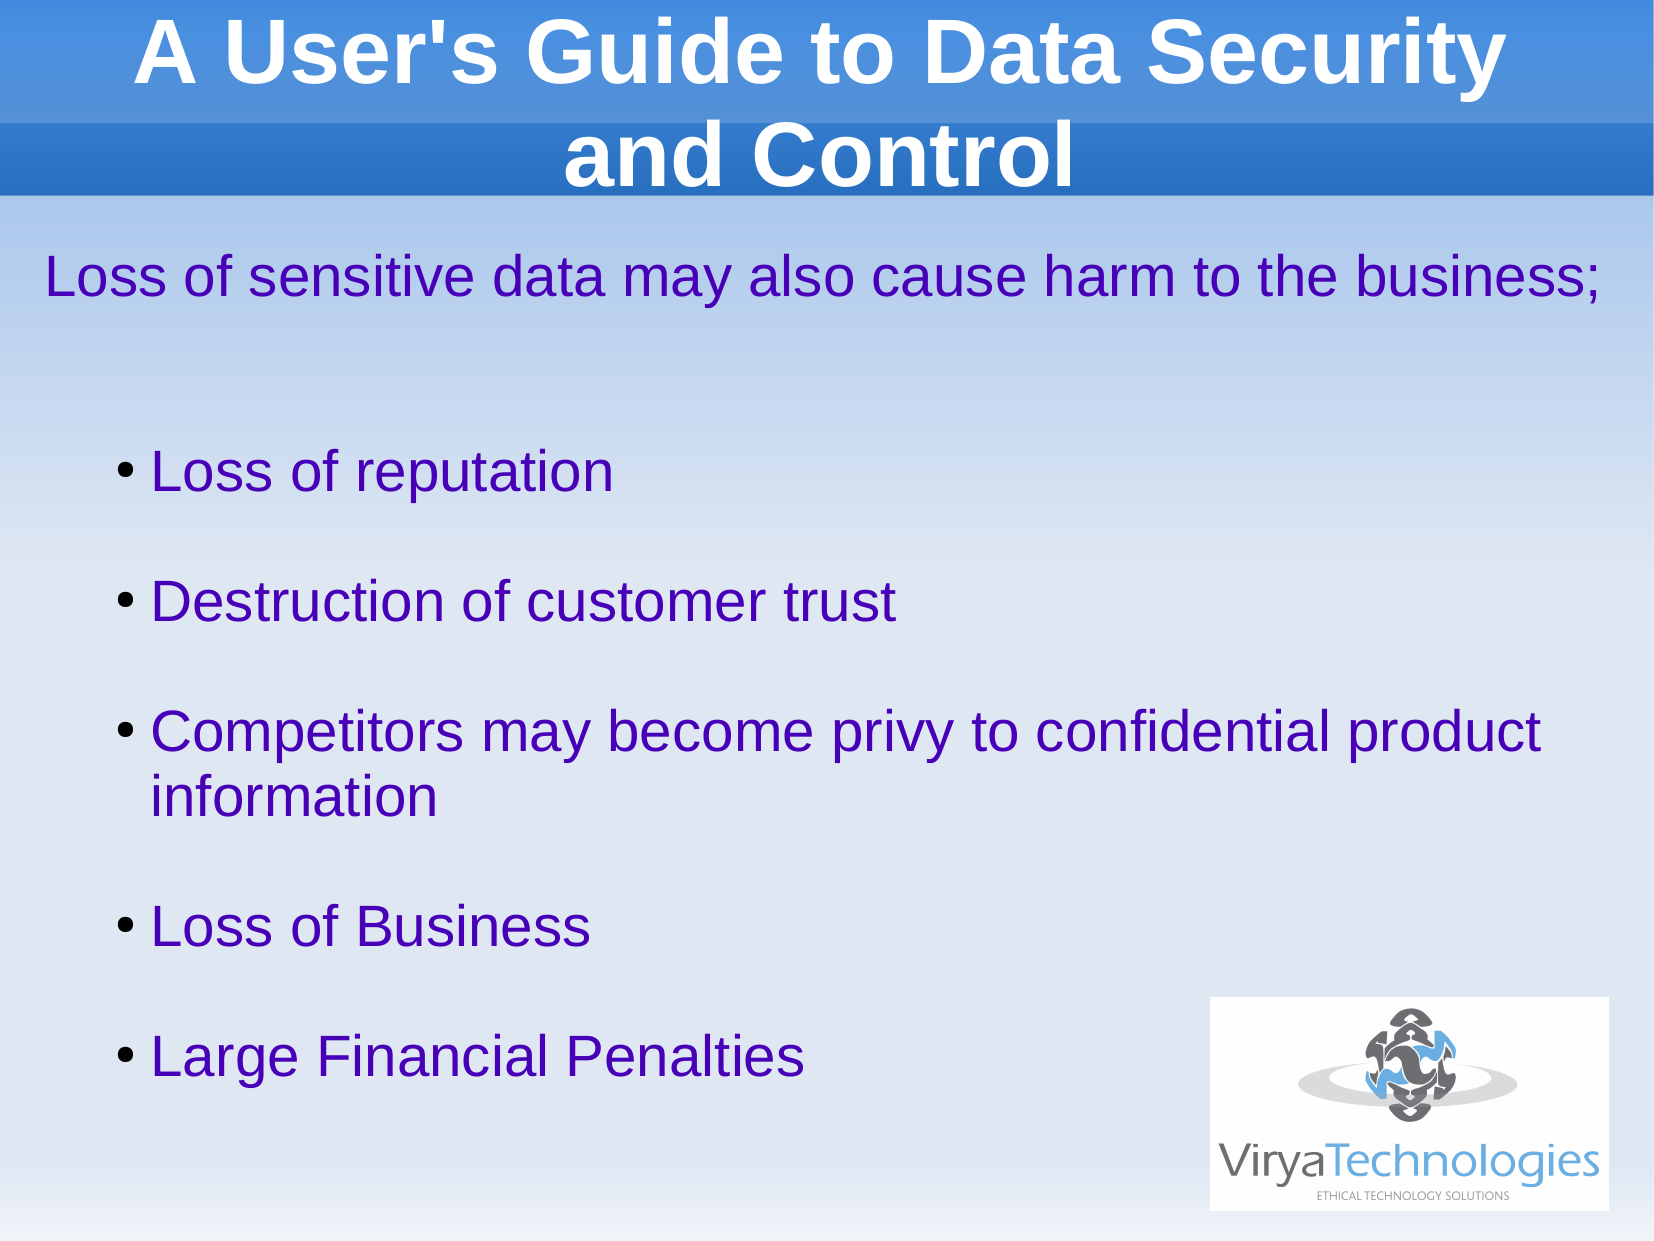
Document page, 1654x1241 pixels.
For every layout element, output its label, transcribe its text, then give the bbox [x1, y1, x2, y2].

title A User's Guide to Data Security and Control [76, 0, 1565, 208]
text_box Loss of sensitive data may also cause harm to the business; Loss of reputation Destruction of customer trust Competitors may become privy to confidential product information Loss of Business Large Financial Penalties [29, 236, 1625, 1097]
picture [0, 0, 1654, 1241]
